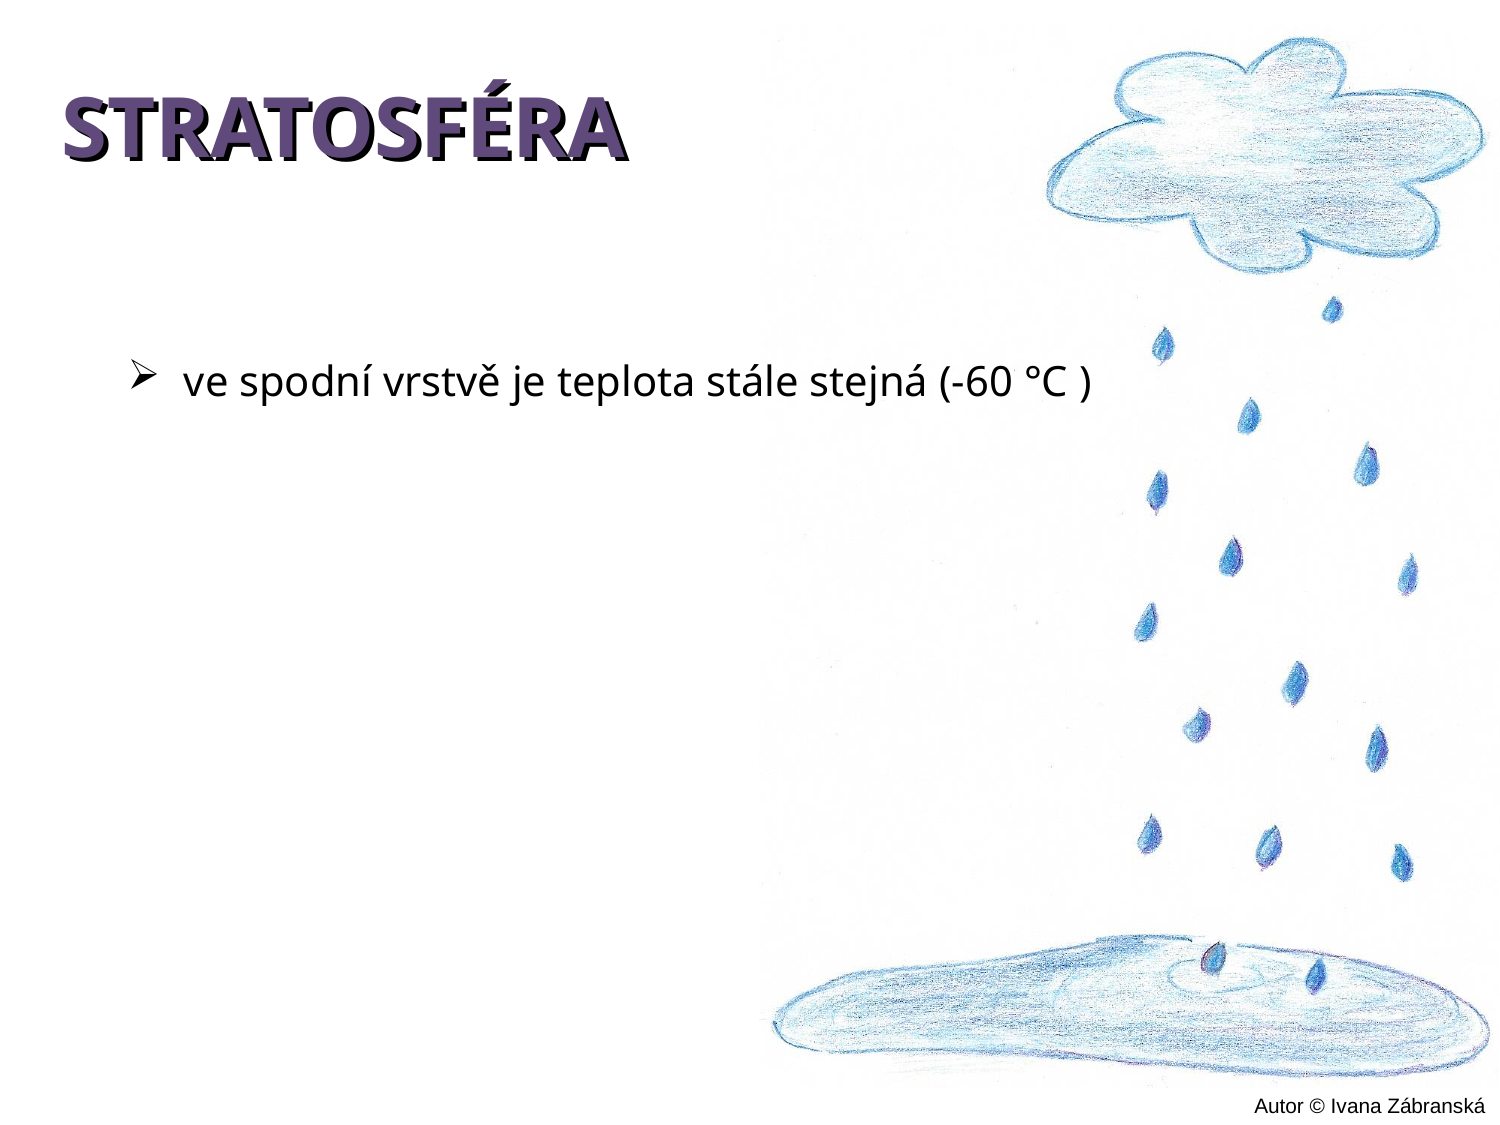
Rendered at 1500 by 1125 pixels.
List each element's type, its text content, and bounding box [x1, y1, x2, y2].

picture [759, 23, 1500, 1088]
title STRATOSFÉRA [46, 46, 1454, 202]
text_box Autor © Ivana Zábranská [1239, 1084, 1500, 1125]
list ve spodní vrstvě je teplota stále stejná (-60 °C ) [112, 347, 1375, 901]
